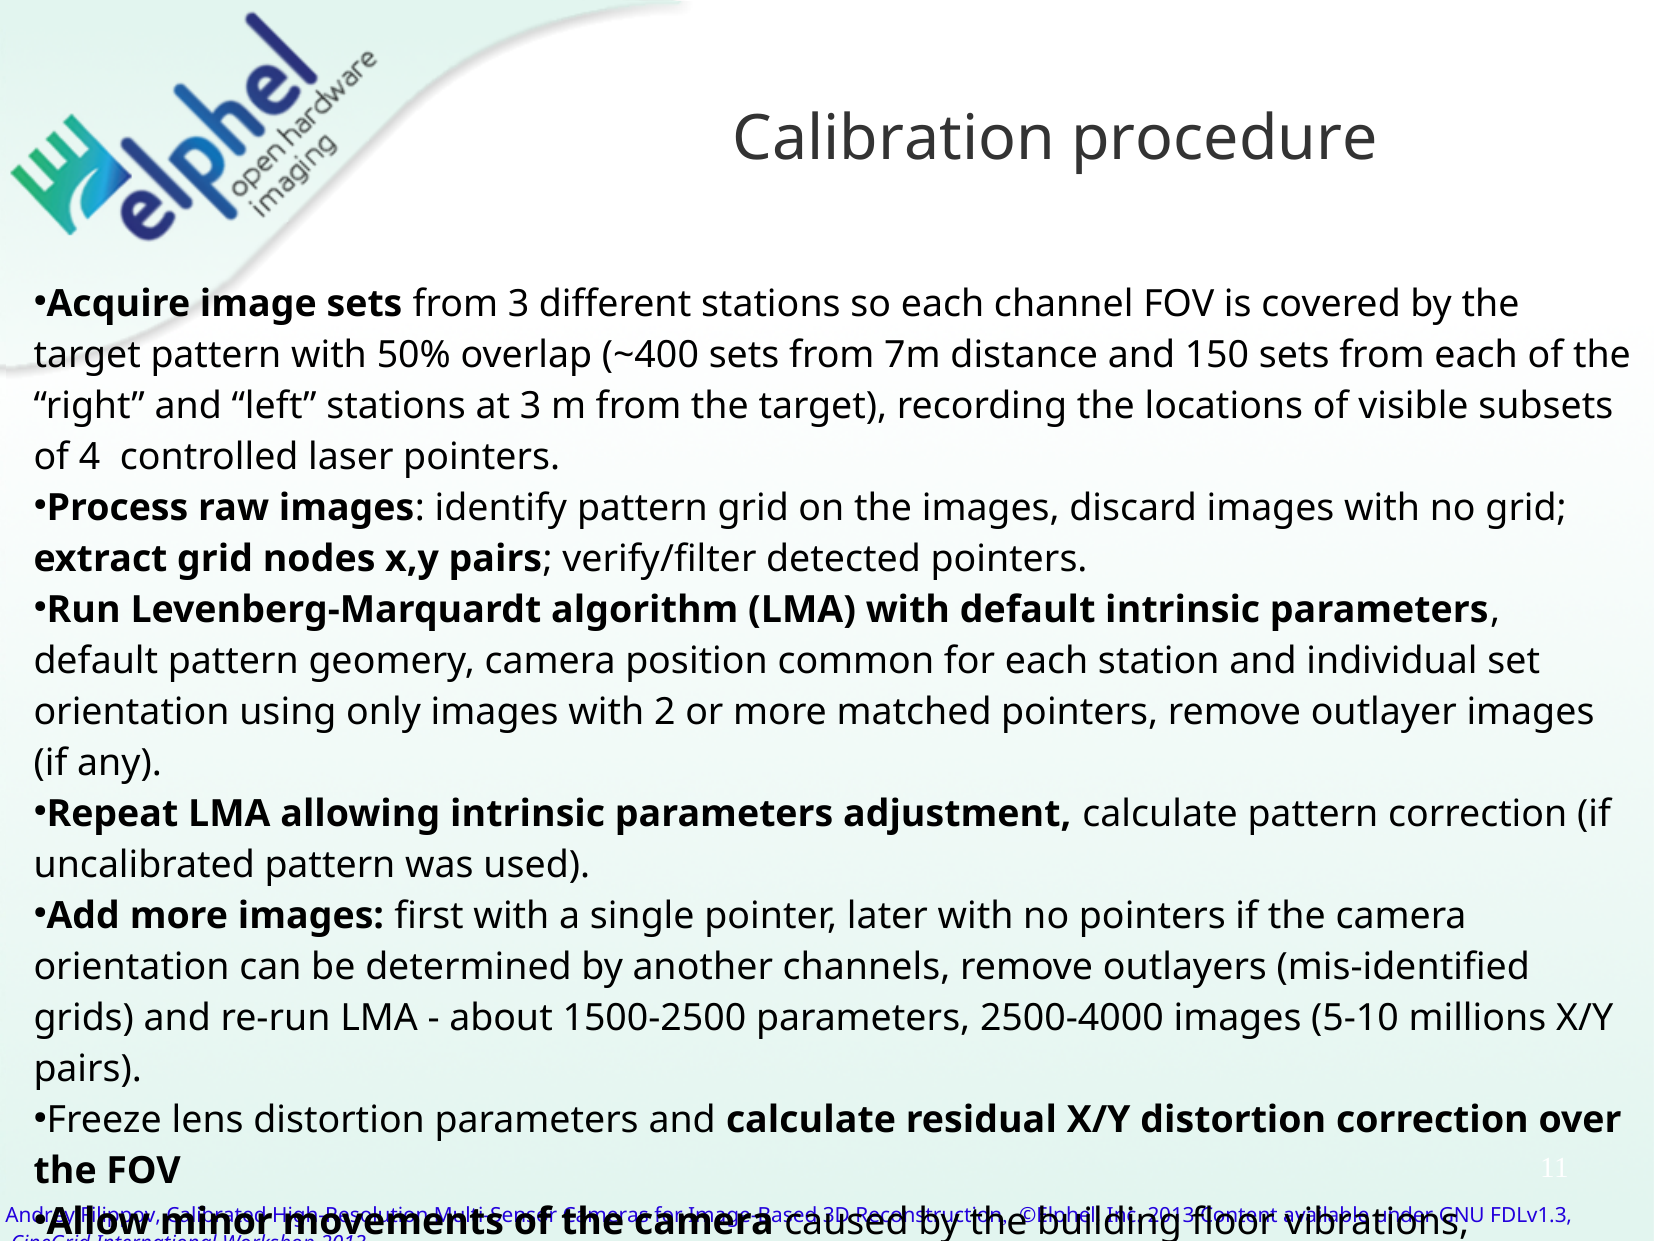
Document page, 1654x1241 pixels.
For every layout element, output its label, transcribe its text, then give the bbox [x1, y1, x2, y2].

title Calibration procedure [479, 27, 1632, 244]
text_box Acquire image sets from 3 different stations so each channel FOV is covered by the target pattern with 50% overlap (~400 sets from 7m distance and 150 sets from each of the “right” and “left” stations at 3 m from the target), recording the locations of visible subsets of 4 controlled laser pointers. Process raw images: identify pattern grid on the images, discard images with no grid; extract grid nodes x,y pairs; verify/filter detected pointers. Run Levenberg-Marquardt algorithm (LMA) with default intrinsic parameters, default pattern geomery, camera position common for each station and individual set orientation using only images with 2 or more matched pointers, remove outlayer images (if any). Repeat LMA allowing intrinsic parameters adjustment, calculate pattern correction (if uncalibrated pattern was used). Add more images: first with a single pointer, later with no pointers if the camera orientation can be determined by another channels, remove outlayers (mis-identified grids) and re-run LMA - about 1500-2500 parameters, 2500-4000 images (5-10 millions X/Y pairs). Freeze lens distortion parameters and calculate residual X/Y distortion correction over the FOV Allow minor movements of the camera caused by the building floor vibrations, adjusting the goal function that simultaneously minimizes assumed movements. Achieved reprojection errors RMS with only radial distortion model – 0.3 pix, with additional distortion correction – 0.12 pix, accounted for the floor vibrations – 0.06 – 0.08 pix [18, 268, 1648, 1241]
picture [0, 0, 1654, 1241]
